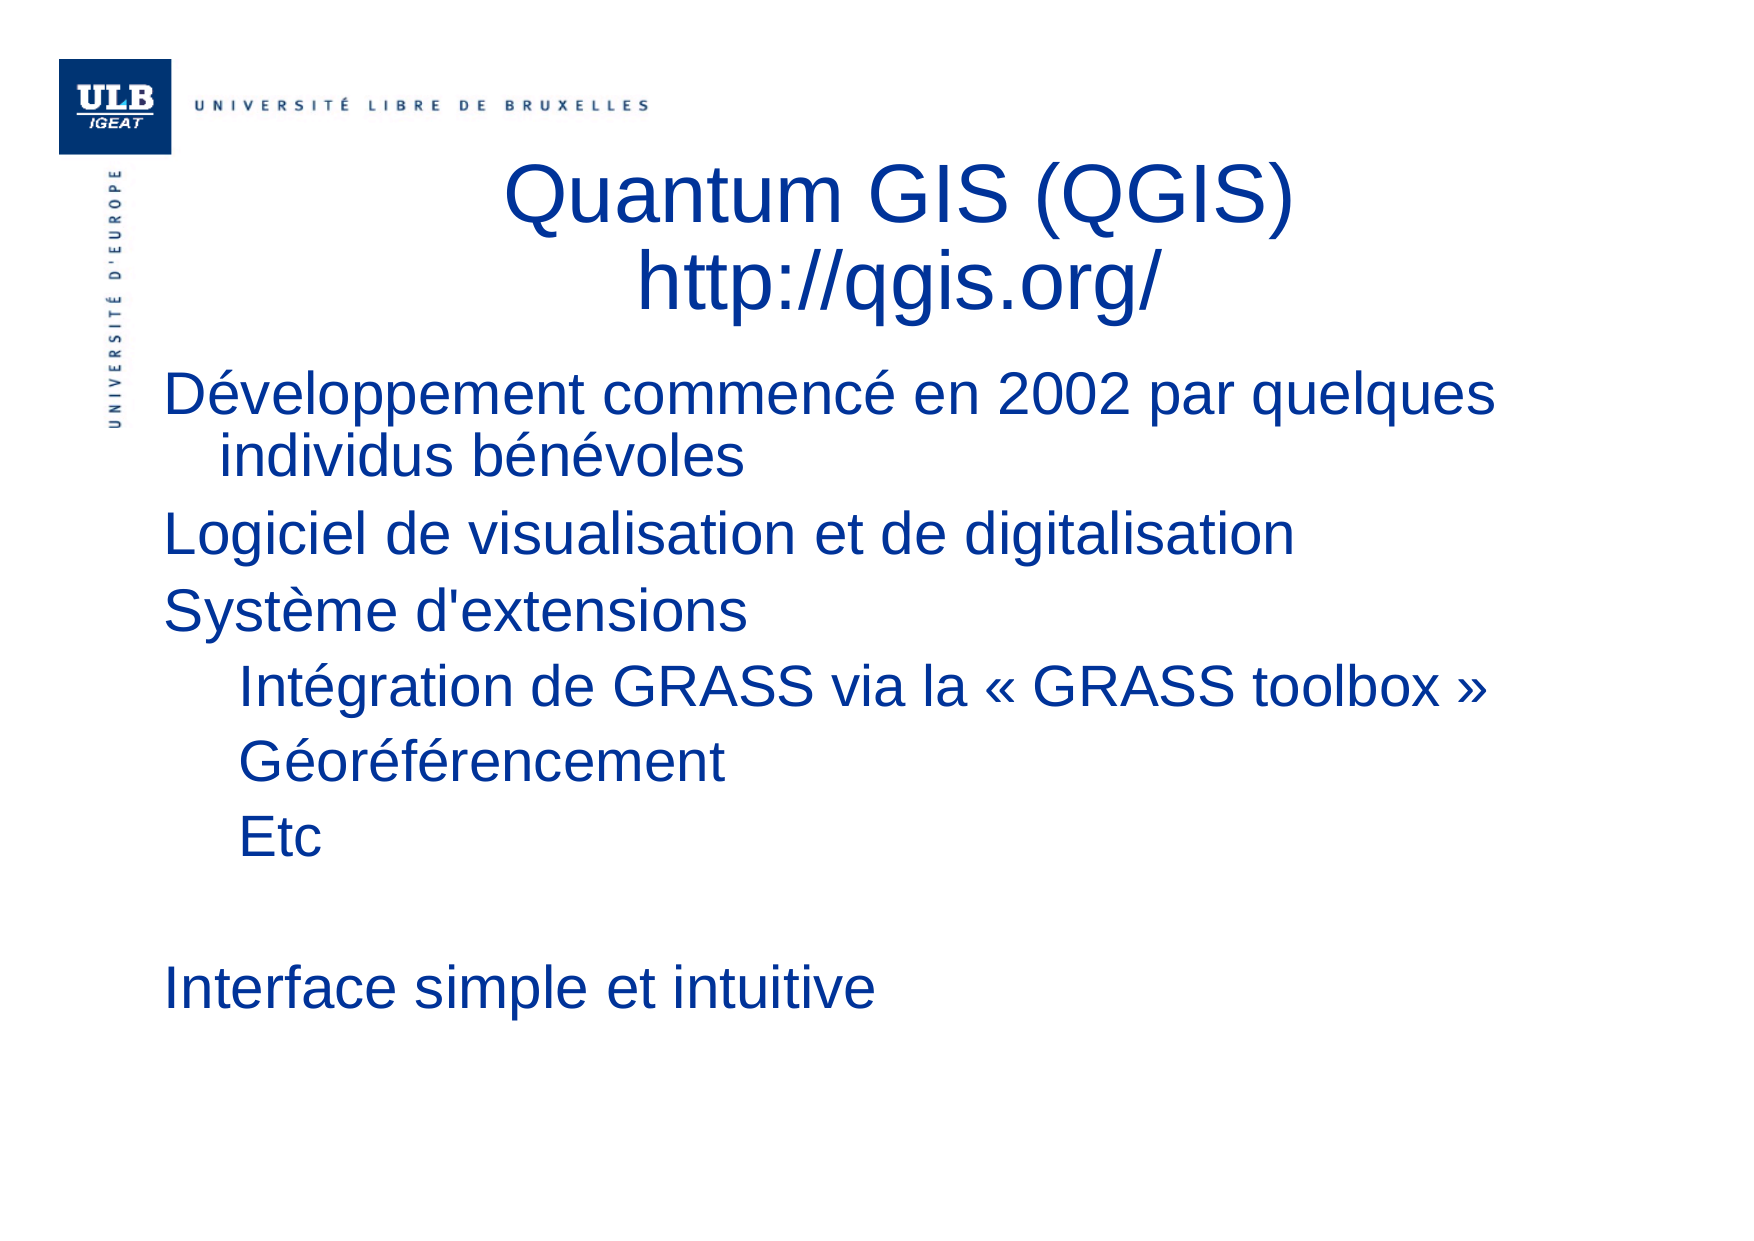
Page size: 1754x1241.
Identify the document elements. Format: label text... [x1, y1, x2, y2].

picture [59, 59, 1695, 1182]
list Développement commencé en 2002 par quelques individus bénévoles Logiciel de visualisation et de digitalisation Système d'extensions Intégration de GRASS via la « GRASS toolbox » Géoréférencement Etc Interface simple et intuitive [163, 364, 1637, 1241]
title Quantum GIS (QGIS) http://qgis.org/ [163, 107, 1637, 364]
